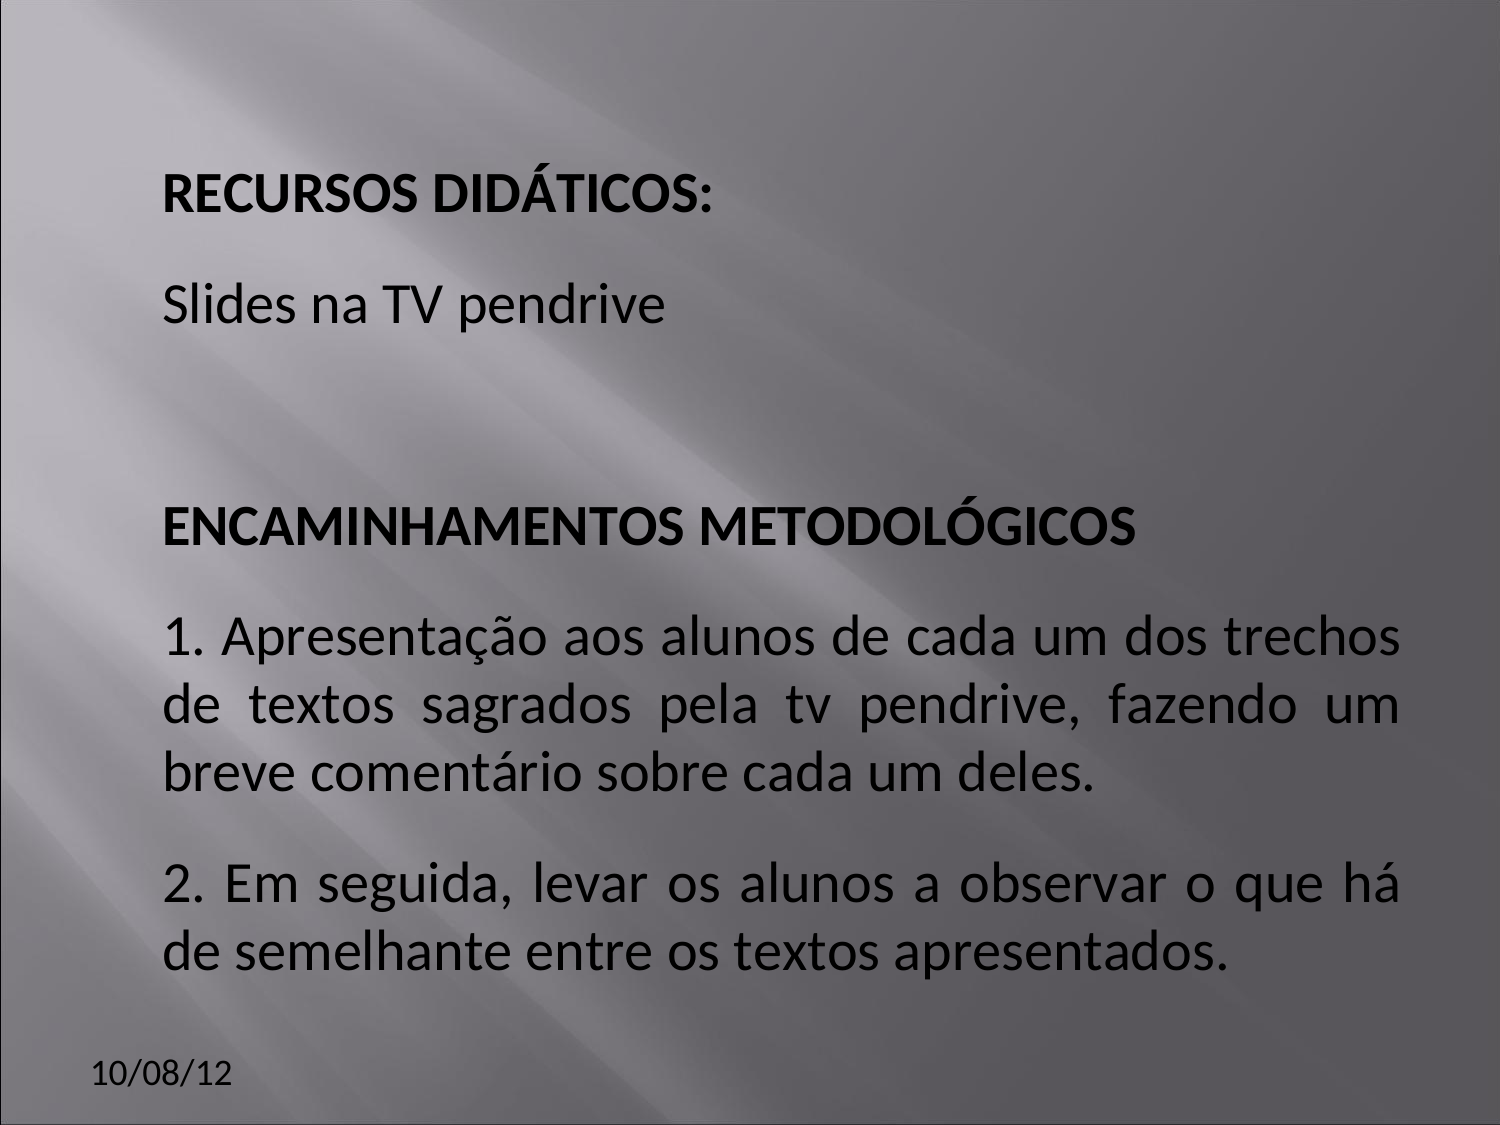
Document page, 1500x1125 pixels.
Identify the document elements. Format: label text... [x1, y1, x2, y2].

text_box 10/08/12 [75, 1042, 425, 1125]
text_box RECURSOS DIDÁTICOS: Slides na TV pendrive ENCAMINHAMENTOS METODOLÓGICOS Apresentação aos alunos de cada um dos trechos de textos sagrados pela tv pendrive, fazendo um breve comentário sobre cada um deles. Em seguida, levar os alunos a observar o que há de semelhante entre os textos apresentados. [147, 148, 1418, 1034]
picture [0, 0, 1500, 1125]
